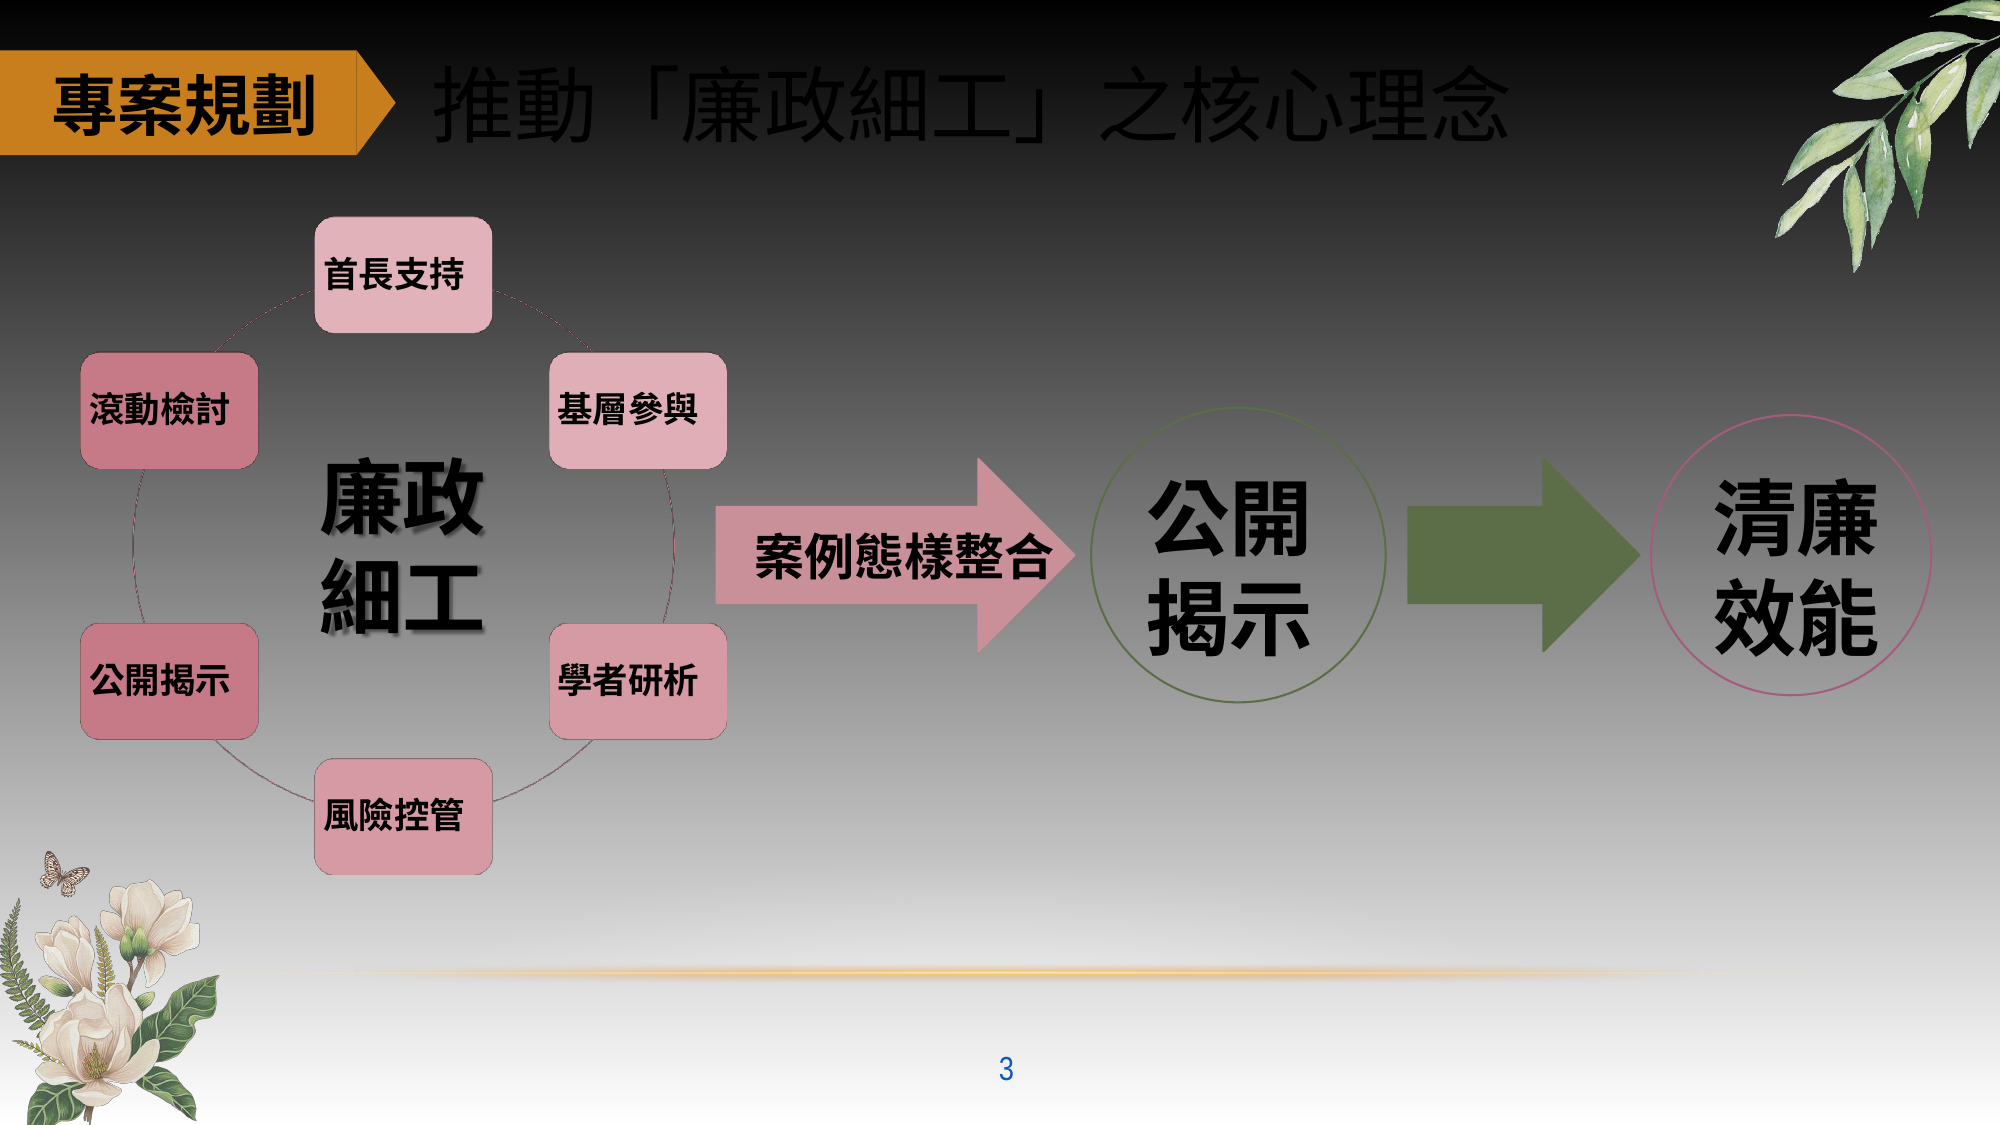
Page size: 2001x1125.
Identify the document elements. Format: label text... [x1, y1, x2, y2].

text_box 公開揭示 [1129, 458, 1355, 674]
text_box [0, 215, 727, 1125]
text_box [718, 464, 1040, 523]
slide_number <編號> [812, 1037, 1030, 1098]
text_box [1065, 548, 1072, 562]
text_box 廉政 細工 [317, 443, 489, 646]
picture [0, 0, 2000, 1125]
text_box 滾動檢討 [87, 385, 234, 431]
text_box 案例態樣整合 [718, 523, 1065, 586]
text_box 專案規劃 [49, 61, 321, 144]
text_box [718, 586, 1041, 647]
text_box [1774, 0, 2000, 274]
text_box 首長支持 [321, 250, 468, 295]
title 推動「廉政細工」之核心理念 [429, 0, 1600, 153]
text_box 公開揭示 [87, 655, 234, 701]
text_box 學者研析 [565, 655, 702, 701]
text_box [1410, 464, 1637, 647]
text_box 風險控管 [321, 790, 468, 836]
text_box 清廉效能 [1696, 458, 1926, 674]
text_box 基層參與 [555, 385, 702, 431]
text_box [0, 50, 396, 156]
